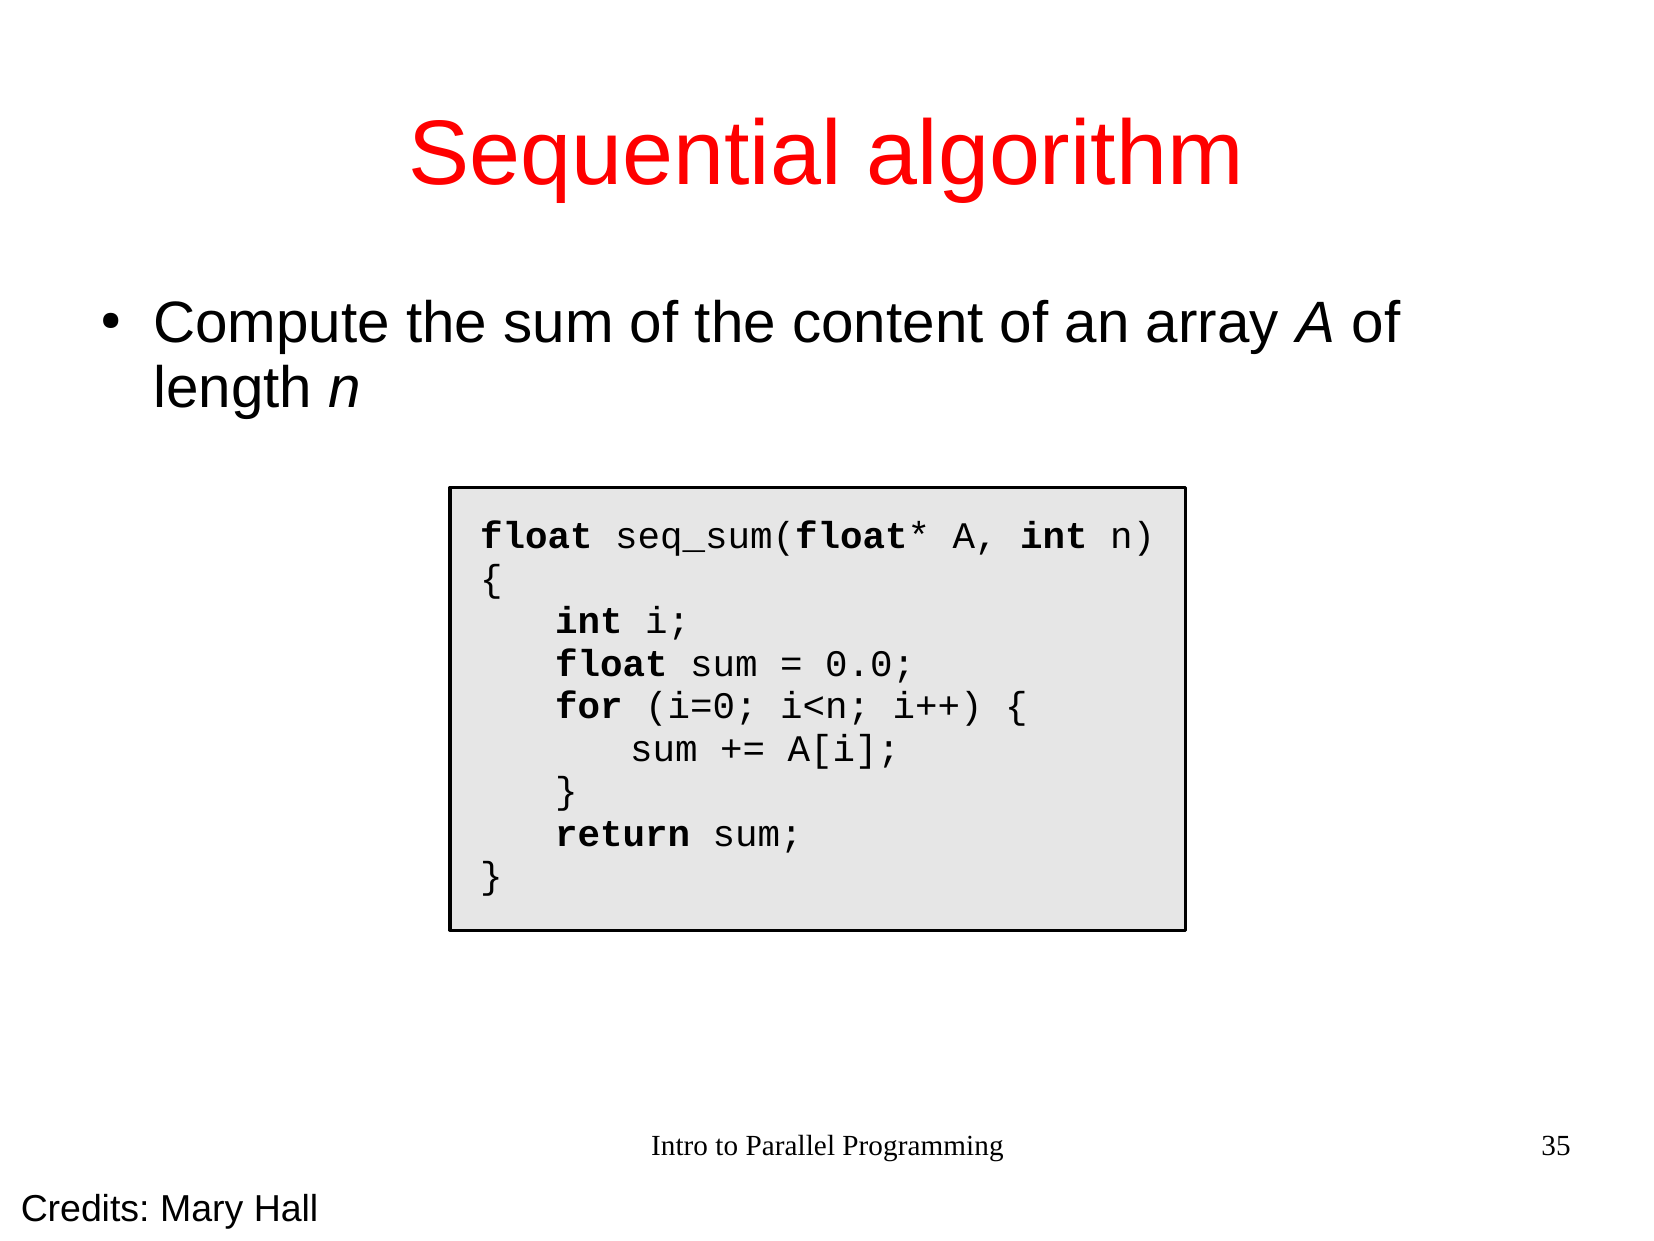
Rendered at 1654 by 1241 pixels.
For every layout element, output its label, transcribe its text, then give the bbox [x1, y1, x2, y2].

text_box float seq_sum(float* A, int n) { int i; float sum = 0.0; for (i=0; i<n; i++) { sum += A[i]; } return sum; } [450, 487, 1186, 931]
text_box Credits: Mary Hall [6, 1180, 419, 1237]
list Compute the sum of the content of an array A of length n [82, 290, 1571, 1109]
title Sequential algorithm [82, 49, 1571, 257]
